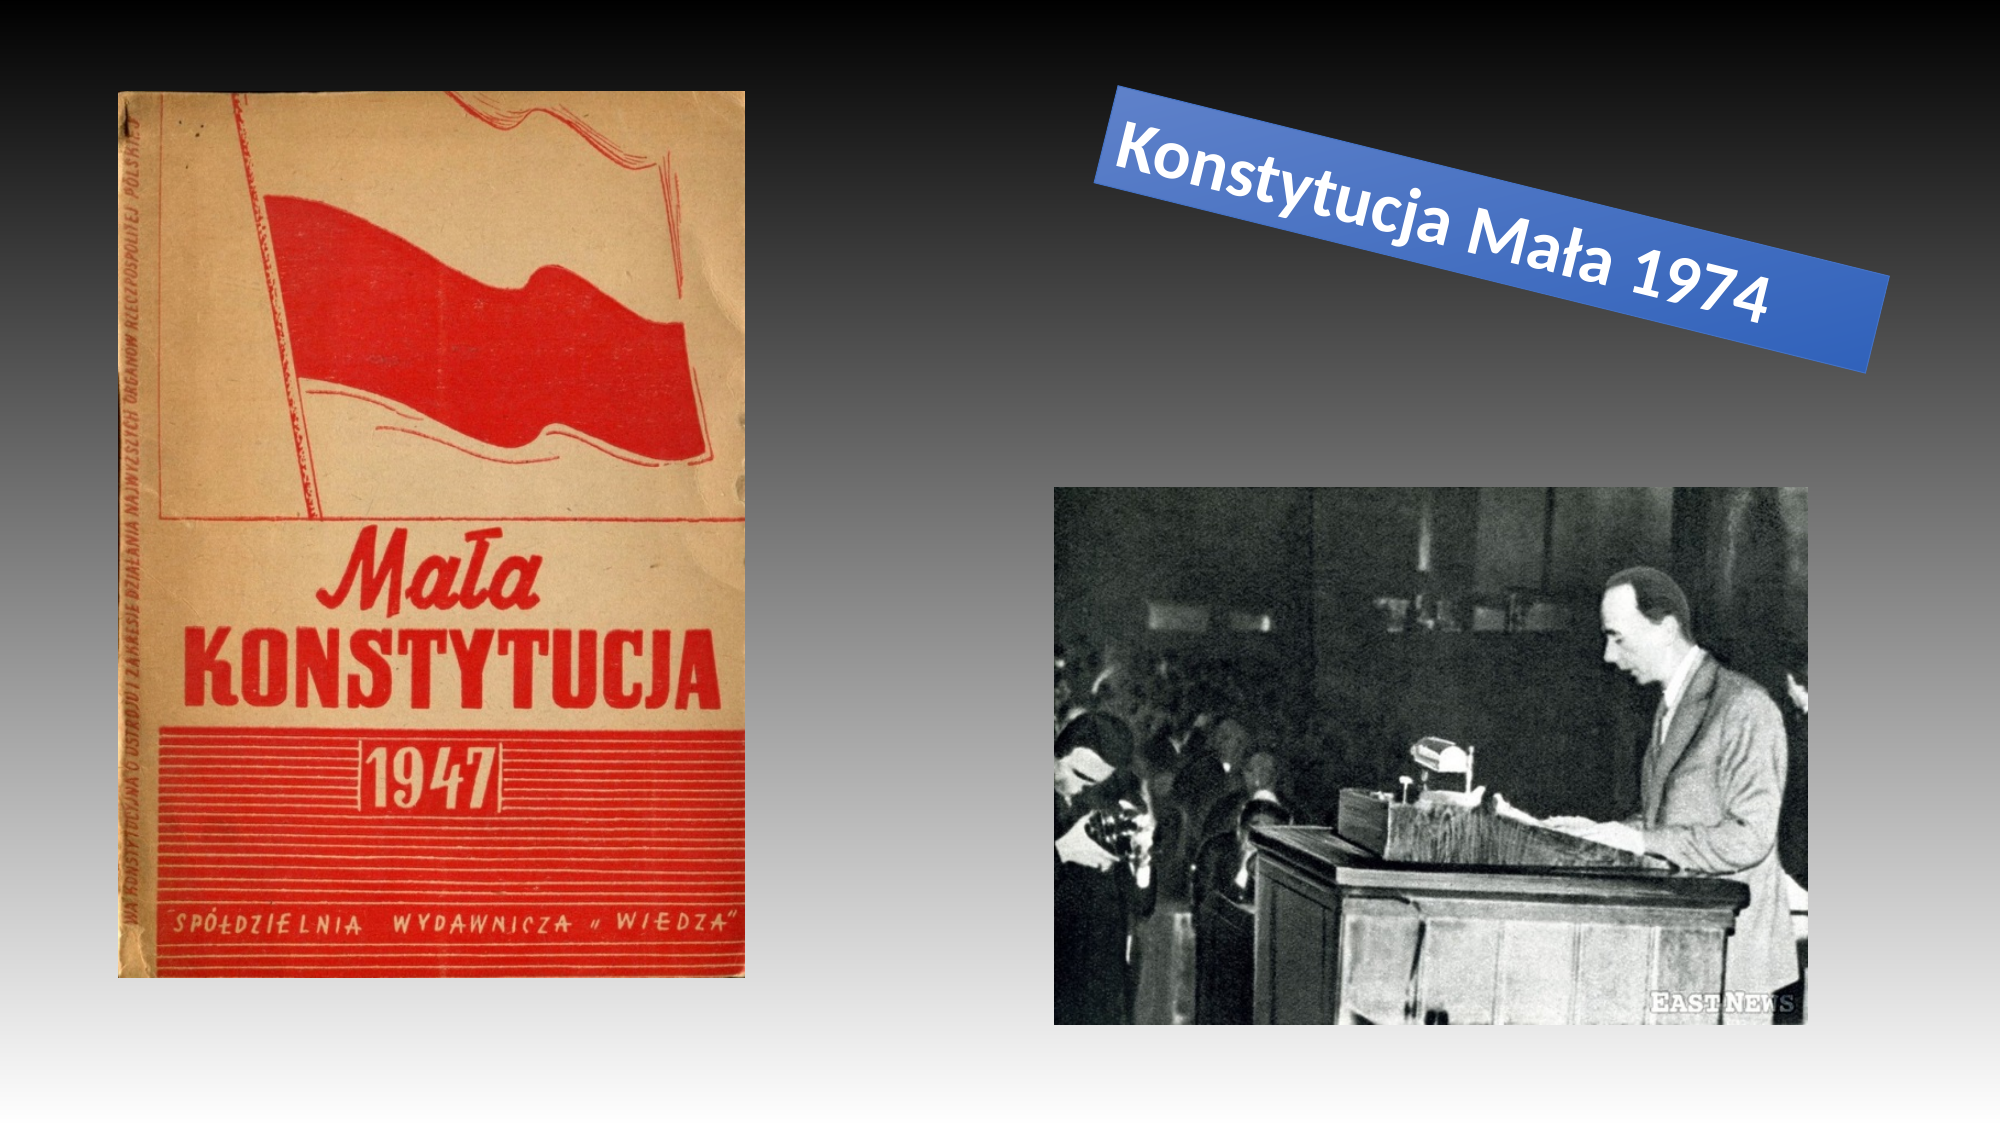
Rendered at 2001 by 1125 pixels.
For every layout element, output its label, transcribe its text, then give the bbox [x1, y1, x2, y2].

picture [118, 91, 745, 978]
text_box Konstytucja Mała 1974 [1094, 85, 1890, 374]
picture [1054, 487, 1808, 1025]
